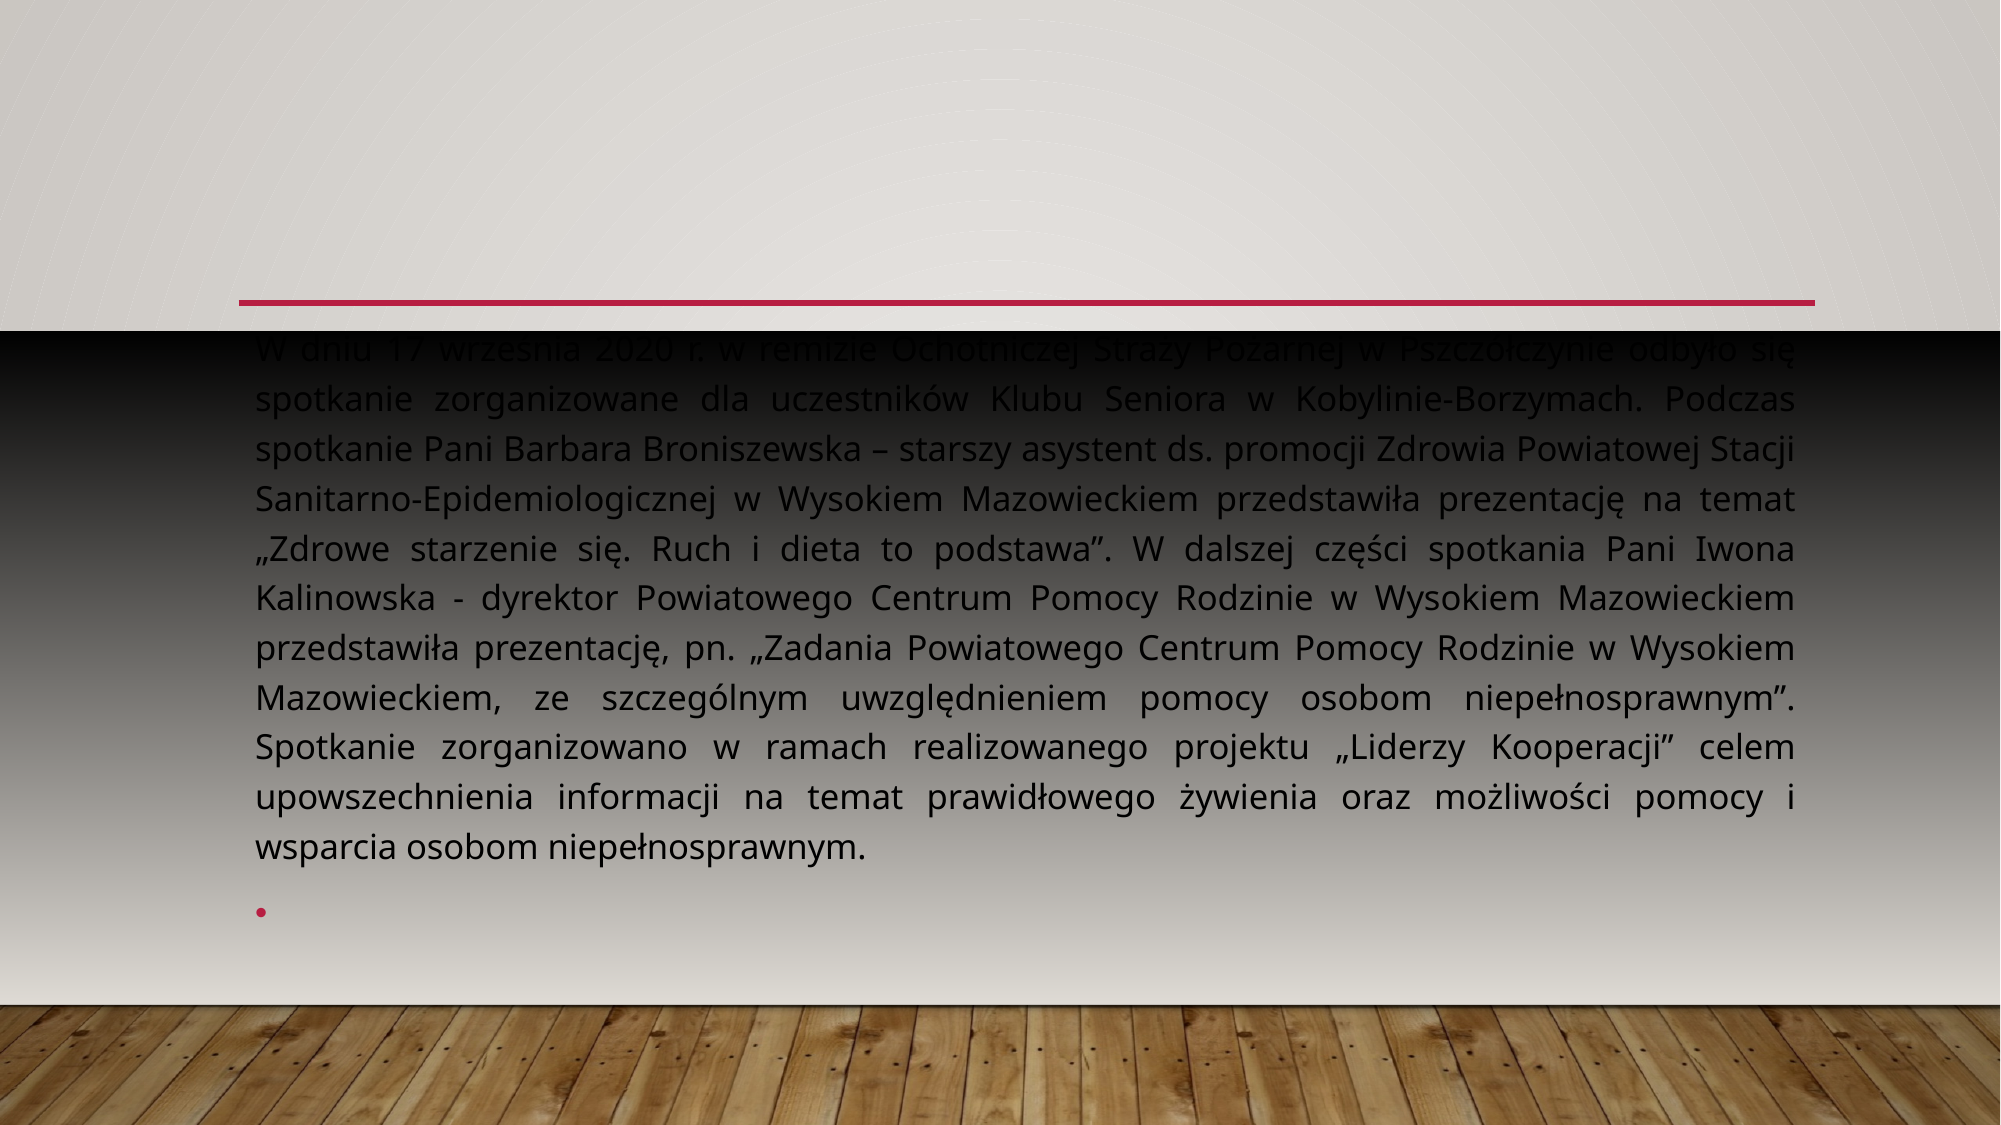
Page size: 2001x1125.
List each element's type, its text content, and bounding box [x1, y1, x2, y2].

list W dniu 17 września 2020 r. w remizie Ochotniczej Straży Pożarnej w Pszczółczynie odbyło się spotkanie zorganizowane dla uczestników Klubu Seniora w Kobylinie-Borzymach. Podczas spotkanie Pani Barbara Broniszewska – starszy asystent ds. promocji Zdrowia Powiatowej Stacji Sanitarno-Epidemiologicznej w Wysokiem Mazowieckiem przedstawiła prezentację na temat „Zdrowe starzenie się. Ruch i dieta to podstawa”. W dalszej części spotkania Pani Iwona Kalinowska - dyrektor Powiatowego Centrum Pomocy Rodzinie w Wysokiem Mazowieckiem przedstawiła prezentację, pn. „Zadania Powiatowego Centrum Pomocy Rodzinie w Wysokiem Mazowieckiem, ze szczególnym uwzględnieniem pomocy osobom niepełnosprawnym”. Spotkanie zorganizowano w ramach realizowanego projektu „Liderzy Kooperacji” celem upowszechnienia informacji na temat prawidłowego żywienia oraz możliwości pomocy i wsparcia osobom niepełnosprawnym. [240, 311, 1816, 878]
